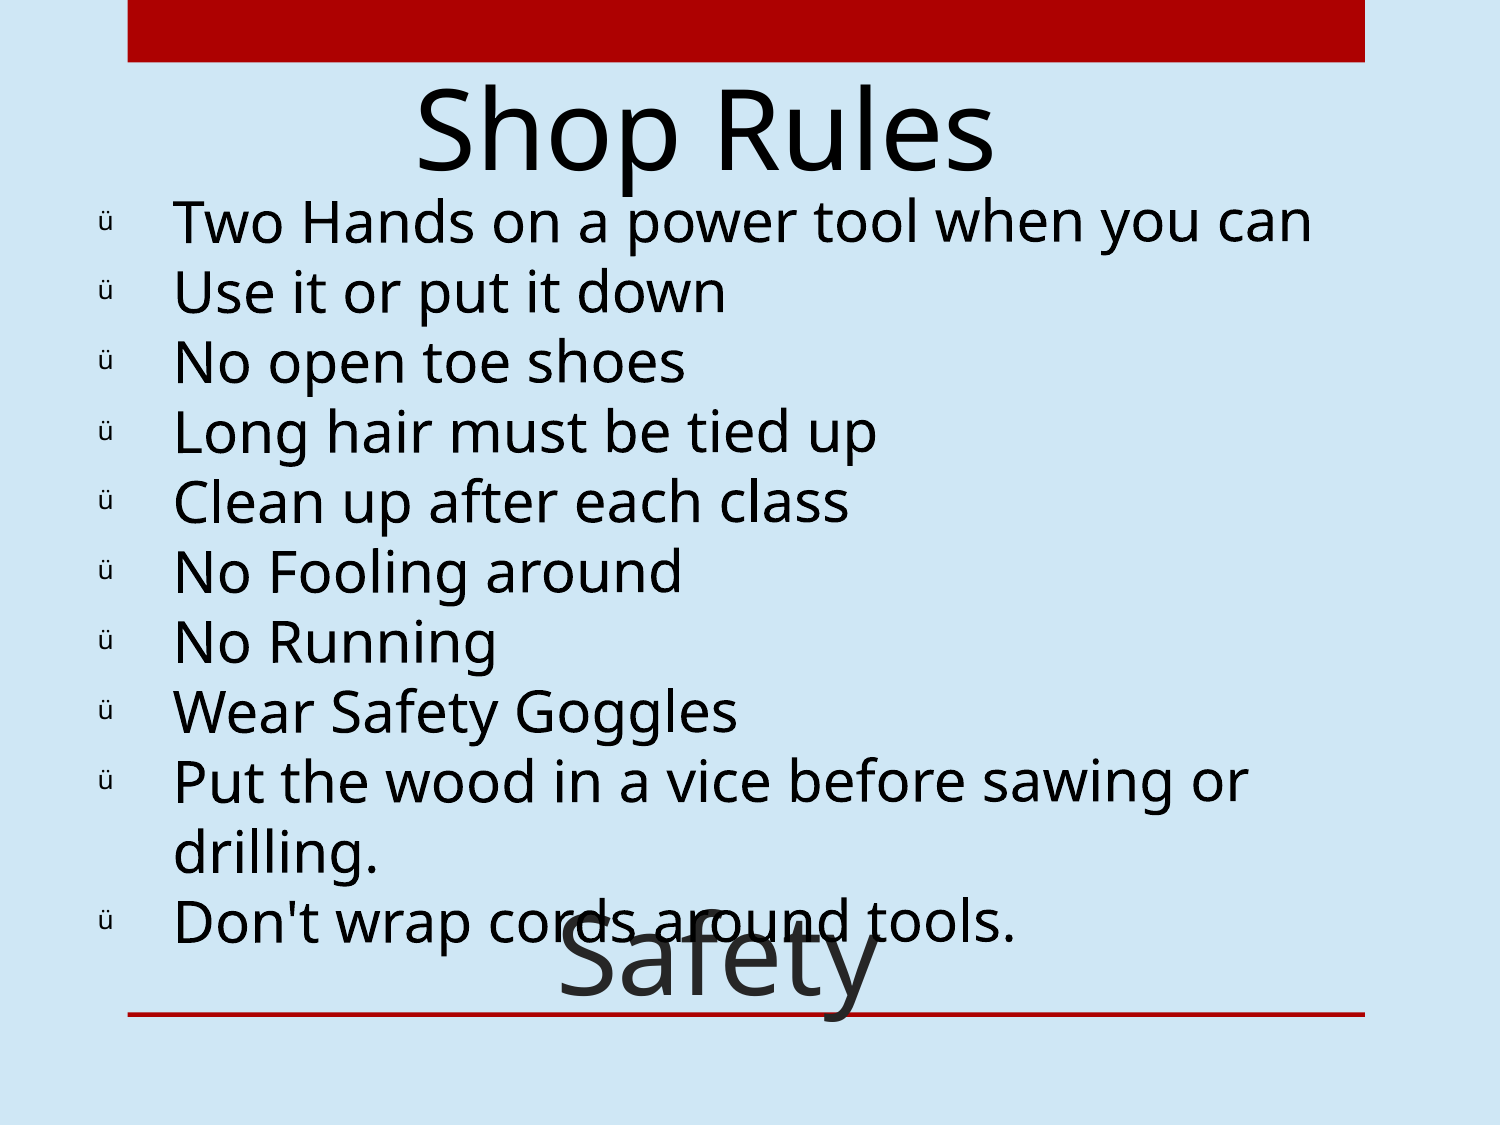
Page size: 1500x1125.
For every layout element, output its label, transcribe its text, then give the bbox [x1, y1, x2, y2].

text_box Shop Rules [337, 63, 1075, 201]
text_box Two Hands on a power tool when you can Use it or put it down No open toe shoes Long hair must be tied up Clean up after each class No Fooling around No Running Wear Safety Goggles Put the wood in a vice before sawing or drilling. Don't wrap cords around tools. [82, 175, 1418, 963]
title Safety [350, 961, 1088, 1013]
